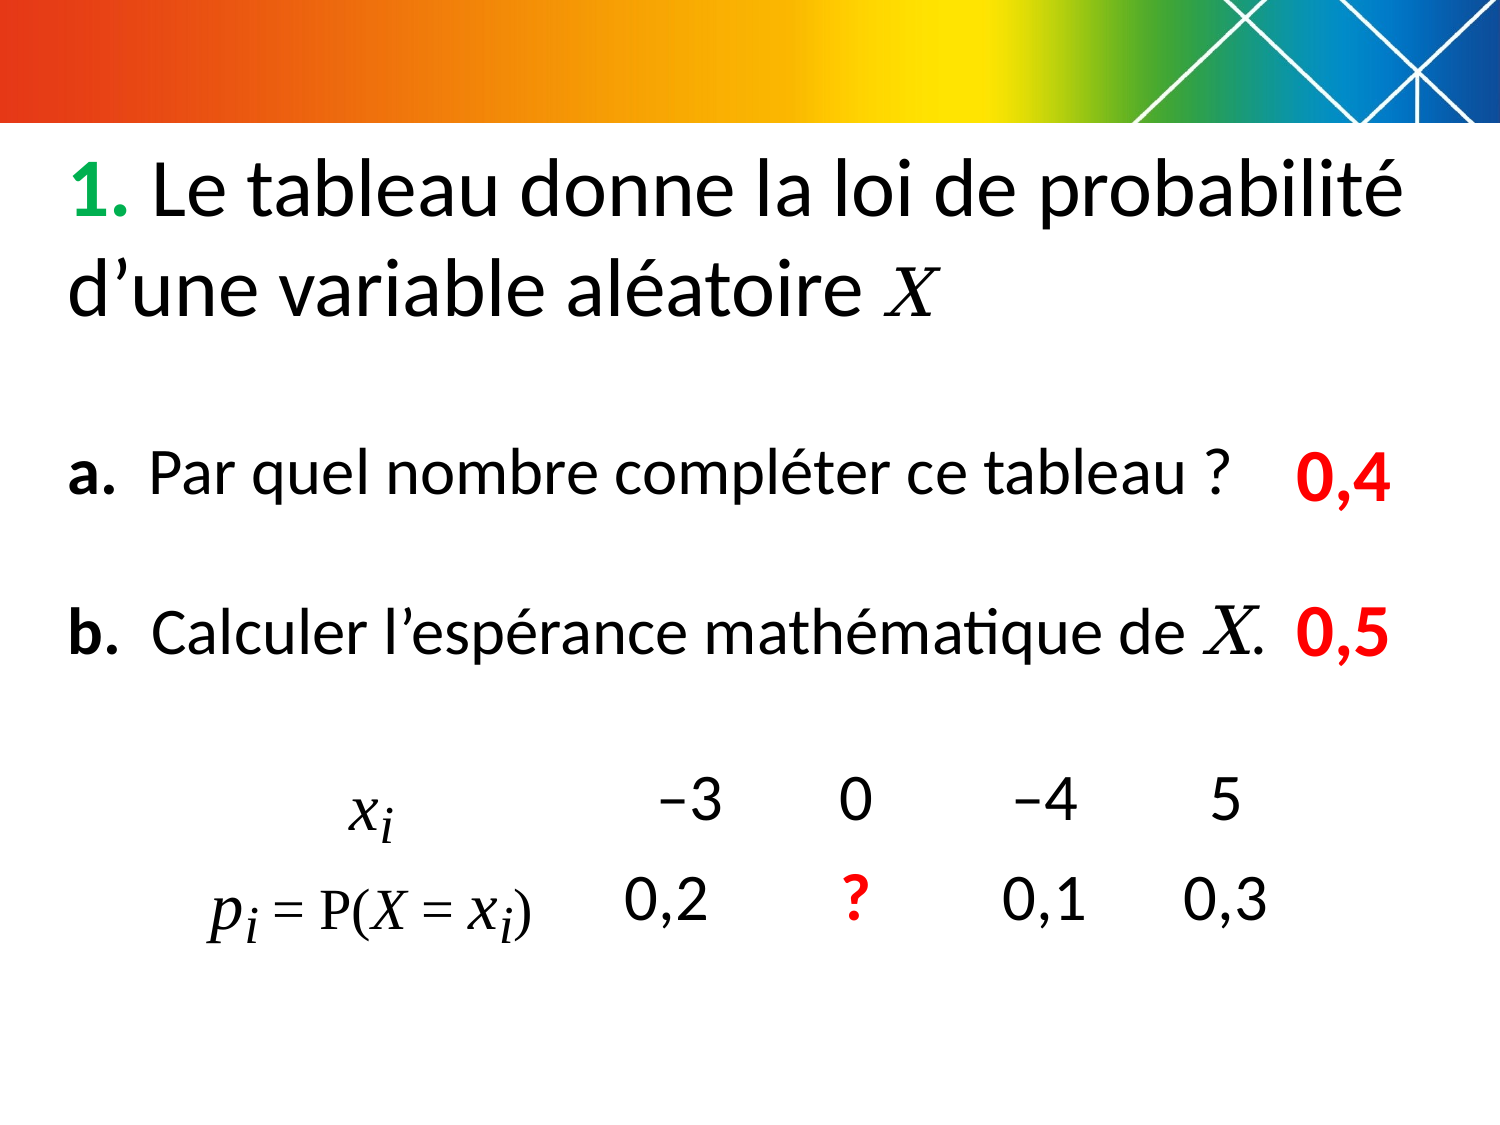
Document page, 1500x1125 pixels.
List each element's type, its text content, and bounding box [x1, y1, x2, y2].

title 1. Le tableau donne la loi de probabilité d’une variable aléatoire X [53, 125, 1459, 362]
table_header xi [171, 763, 573, 863]
text_box 0,5 [1281, 574, 1412, 679]
text_box 0,4 [1281, 419, 1412, 525]
table_cell 0,2 [573, 863, 762, 1015]
text_box a. Par quel nombre compléter ce tableau ? b. Calculer l’espérance mathématique de X. [53, 420, 1412, 676]
table_header 0 [762, 763, 951, 863]
table_header 5 [1140, 763, 1313, 863]
table_cell 0,1 [951, 863, 1140, 1015]
picture [0, 0, 1358, 123]
table_cell ? [762, 863, 951, 1015]
picture [1340, 0, 1500, 123]
table_cell pi = P(X = xi) [171, 863, 573, 1015]
table_header –3 [573, 763, 762, 863]
table_header –4 [951, 763, 1140, 863]
table_cell 0,3 [1140, 863, 1313, 1015]
